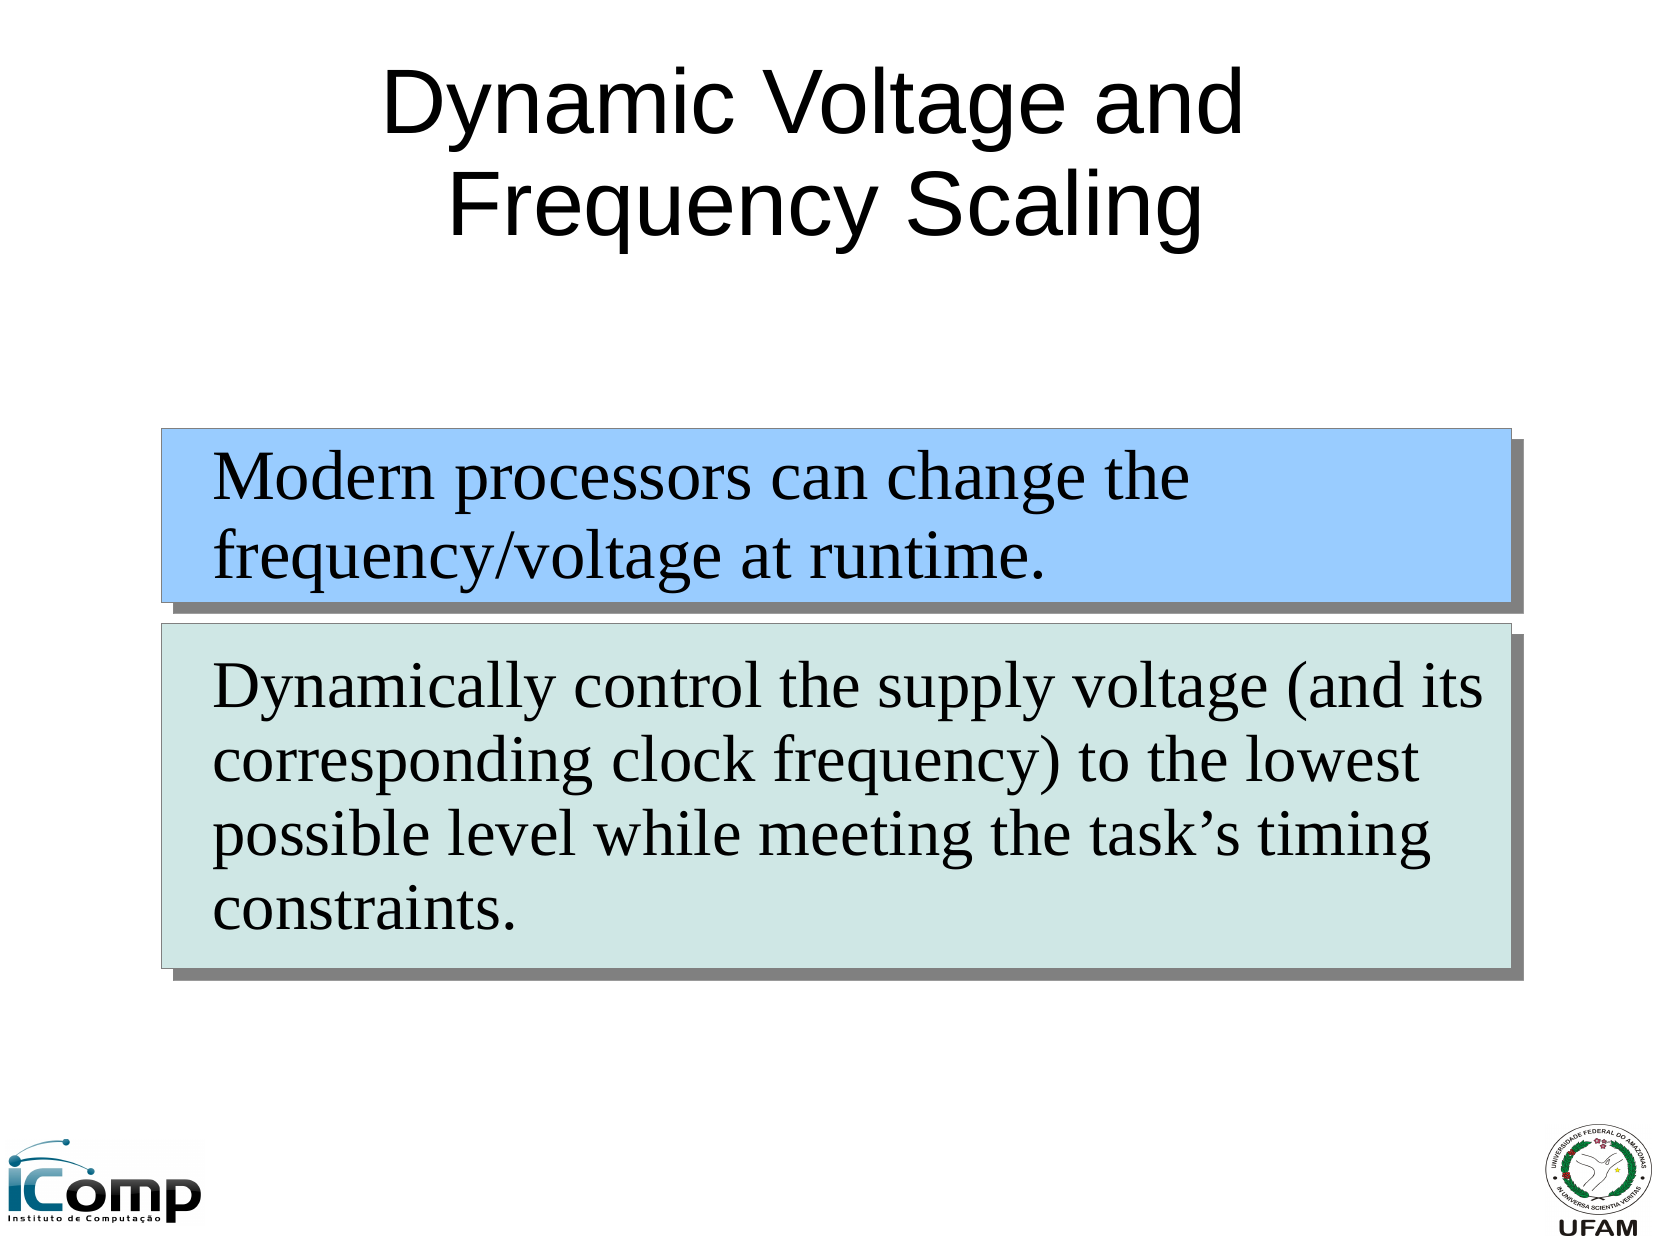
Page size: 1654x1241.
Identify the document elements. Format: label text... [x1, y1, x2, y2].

text_box Modern processors can change the frequency/voltage at runtime. [161, 428, 1512, 603]
text_box Dynamically control the supply voltage (and its corresponding clock frequency) to the lowest possible level while meeting the task’s timing constraints. [161, 623, 1512, 969]
title Dynamic Voltage and Frequency Scaling [82, 49, 1571, 257]
picture [5, 1139, 205, 1226]
picture [1545, 1124, 1652, 1236]
